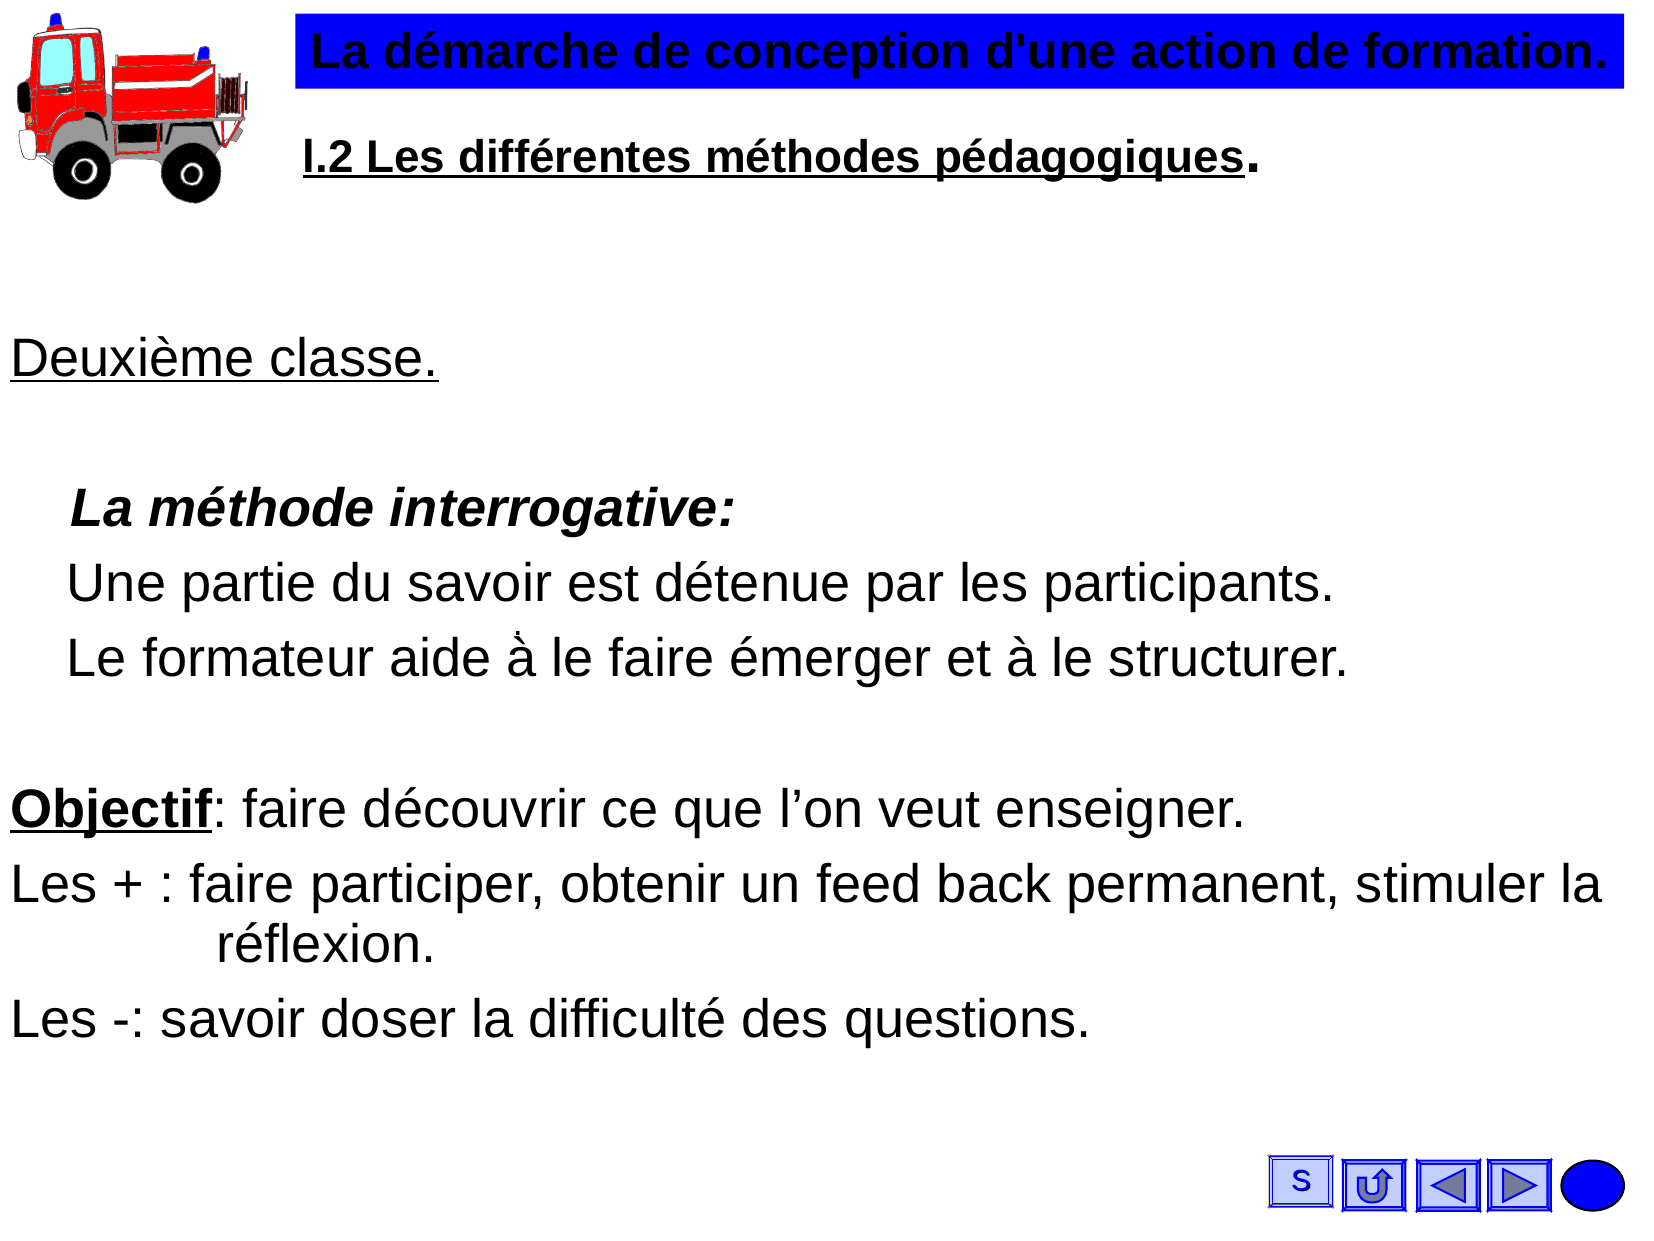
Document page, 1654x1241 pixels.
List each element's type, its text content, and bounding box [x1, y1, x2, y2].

text_box Deuxième classe. La méthode interrogative: Une partie du savoir est détenue par les participants. Le formateur aide à le faire émerger et à le structurer. Objectif: faire découvrir ce que l’on veut enseigner. Les + : faire participer, obtenir un feed back permanent, stimuler la réflexion. Les -: savoir doser la difficulté des questions. [0, 320, 1654, 1057]
text_box La démarche de conception d'une action de formation. [295, 13, 1625, 89]
text_box l.2 Les différentes méthodes pédagogiques. [287, 112, 1277, 193]
text_box [1561, 1160, 1625, 1211]
picture [8, 8, 257, 216]
